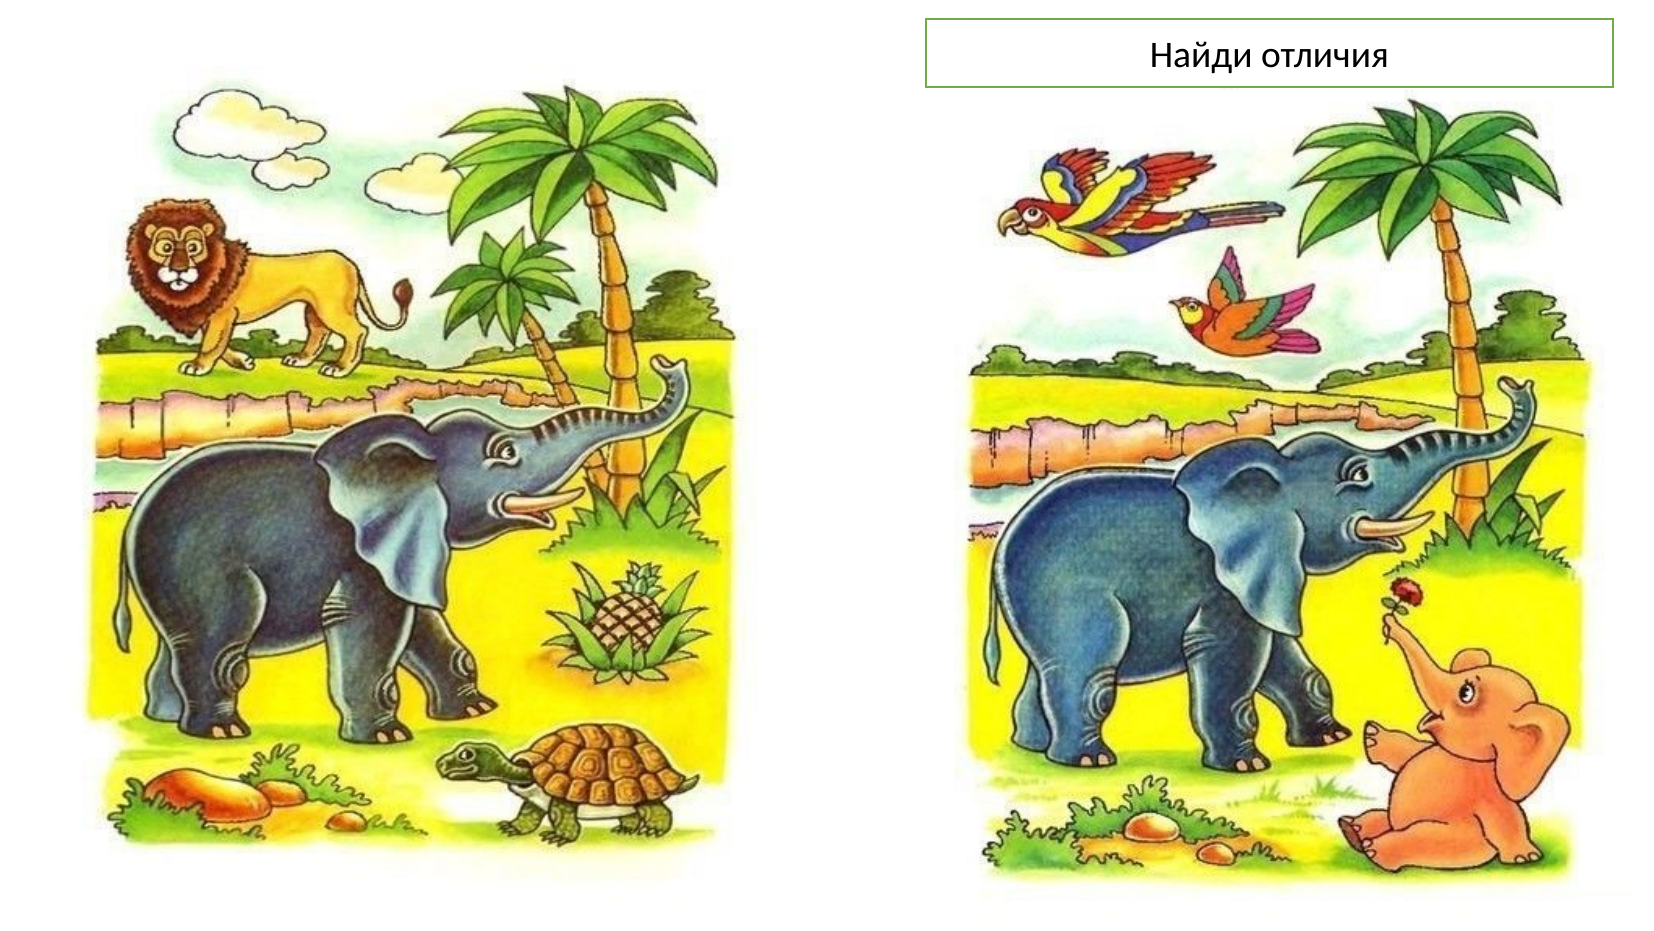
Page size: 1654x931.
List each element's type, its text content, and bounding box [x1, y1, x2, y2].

picture [57, 19, 814, 919]
text_box Найди отличия [926, 19, 1613, 87]
picture [905, 5, 1634, 919]
